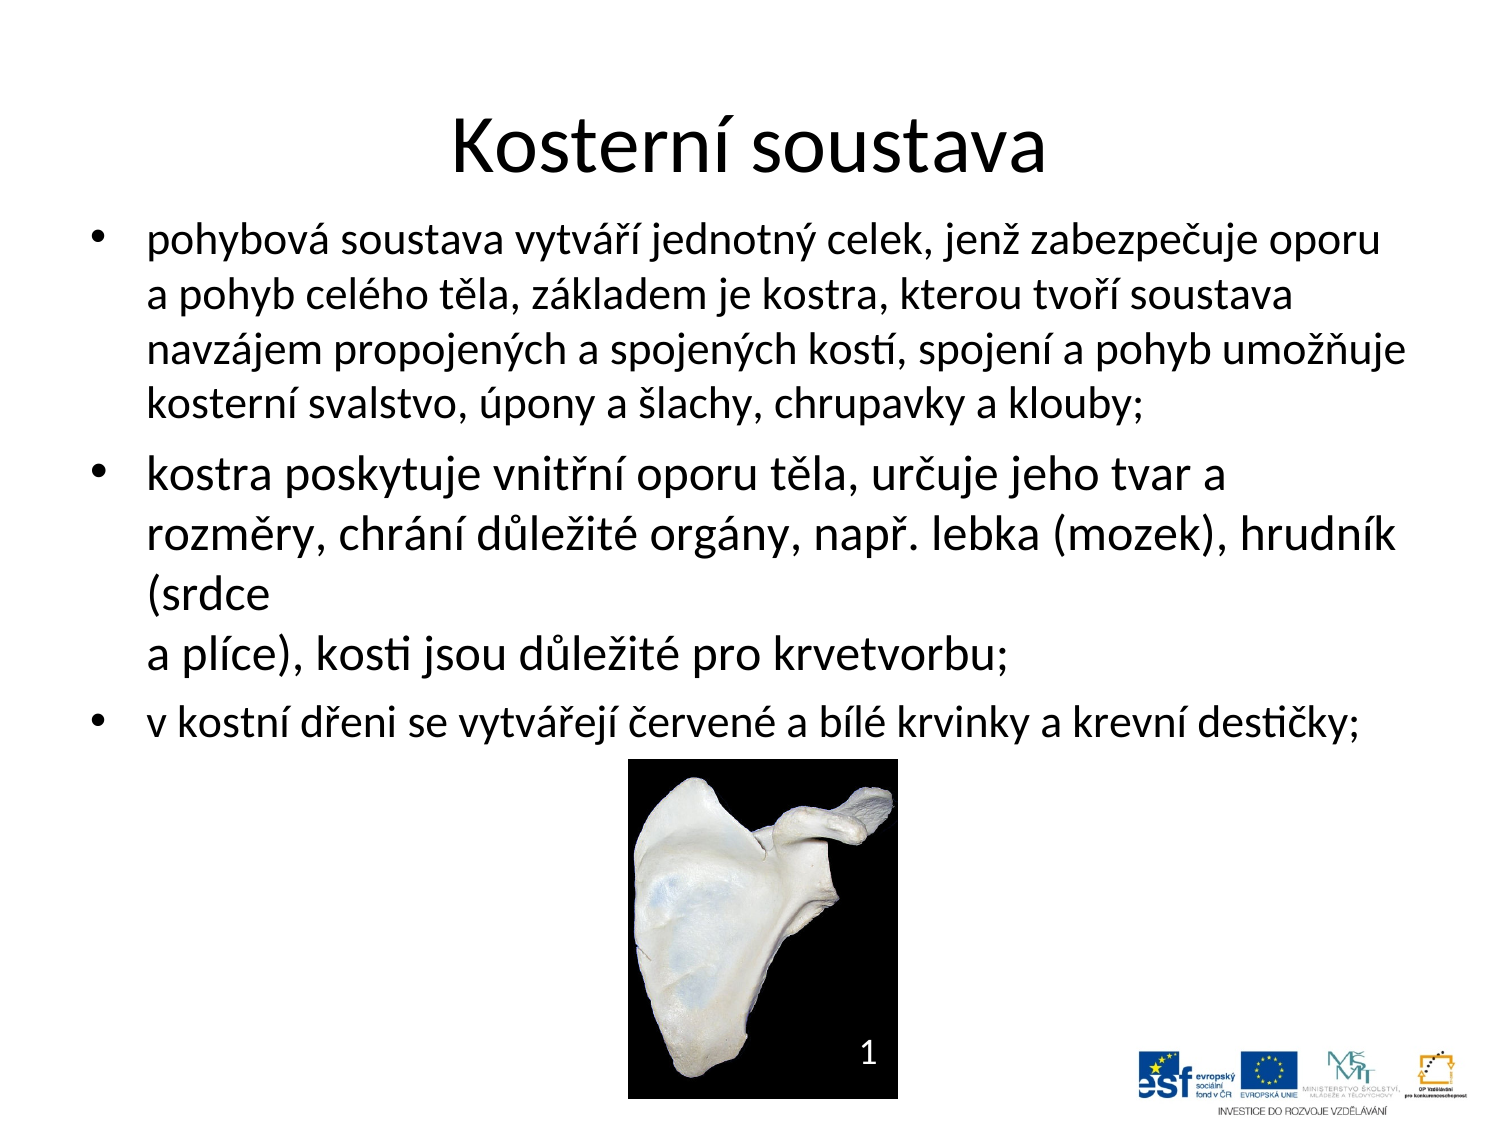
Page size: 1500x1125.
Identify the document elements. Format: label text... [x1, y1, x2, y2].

picture [1125, 1035, 1476, 1125]
text_box 1 [843, 1019, 903, 1080]
list pohybová soustava vytváří jednotný celek, jenž zabezpečuje oporu a pohyb celého těla, základem je kostra, kterou tvoří soustava navzájem propojených a spojených kostí, spojení a pohyb umožňuje kosterní svalstvo, úpony a šlachy, chrupavky a klouby; kostra poskytuje vnitřní oporu těla, určuje jeho tvar a rozměry, chrání důležité orgány, např. lebka (mozek), hrudník (srdce a plíce), kosti jsou důležité pro krvetvorbu; v kostní dřeni se vytvářejí červené a bílé krvinky a krevní destičky; [75, 200, 1426, 944]
title Kosterní soustava [75, 45, 1426, 200]
picture [628, 759, 898, 1099]
